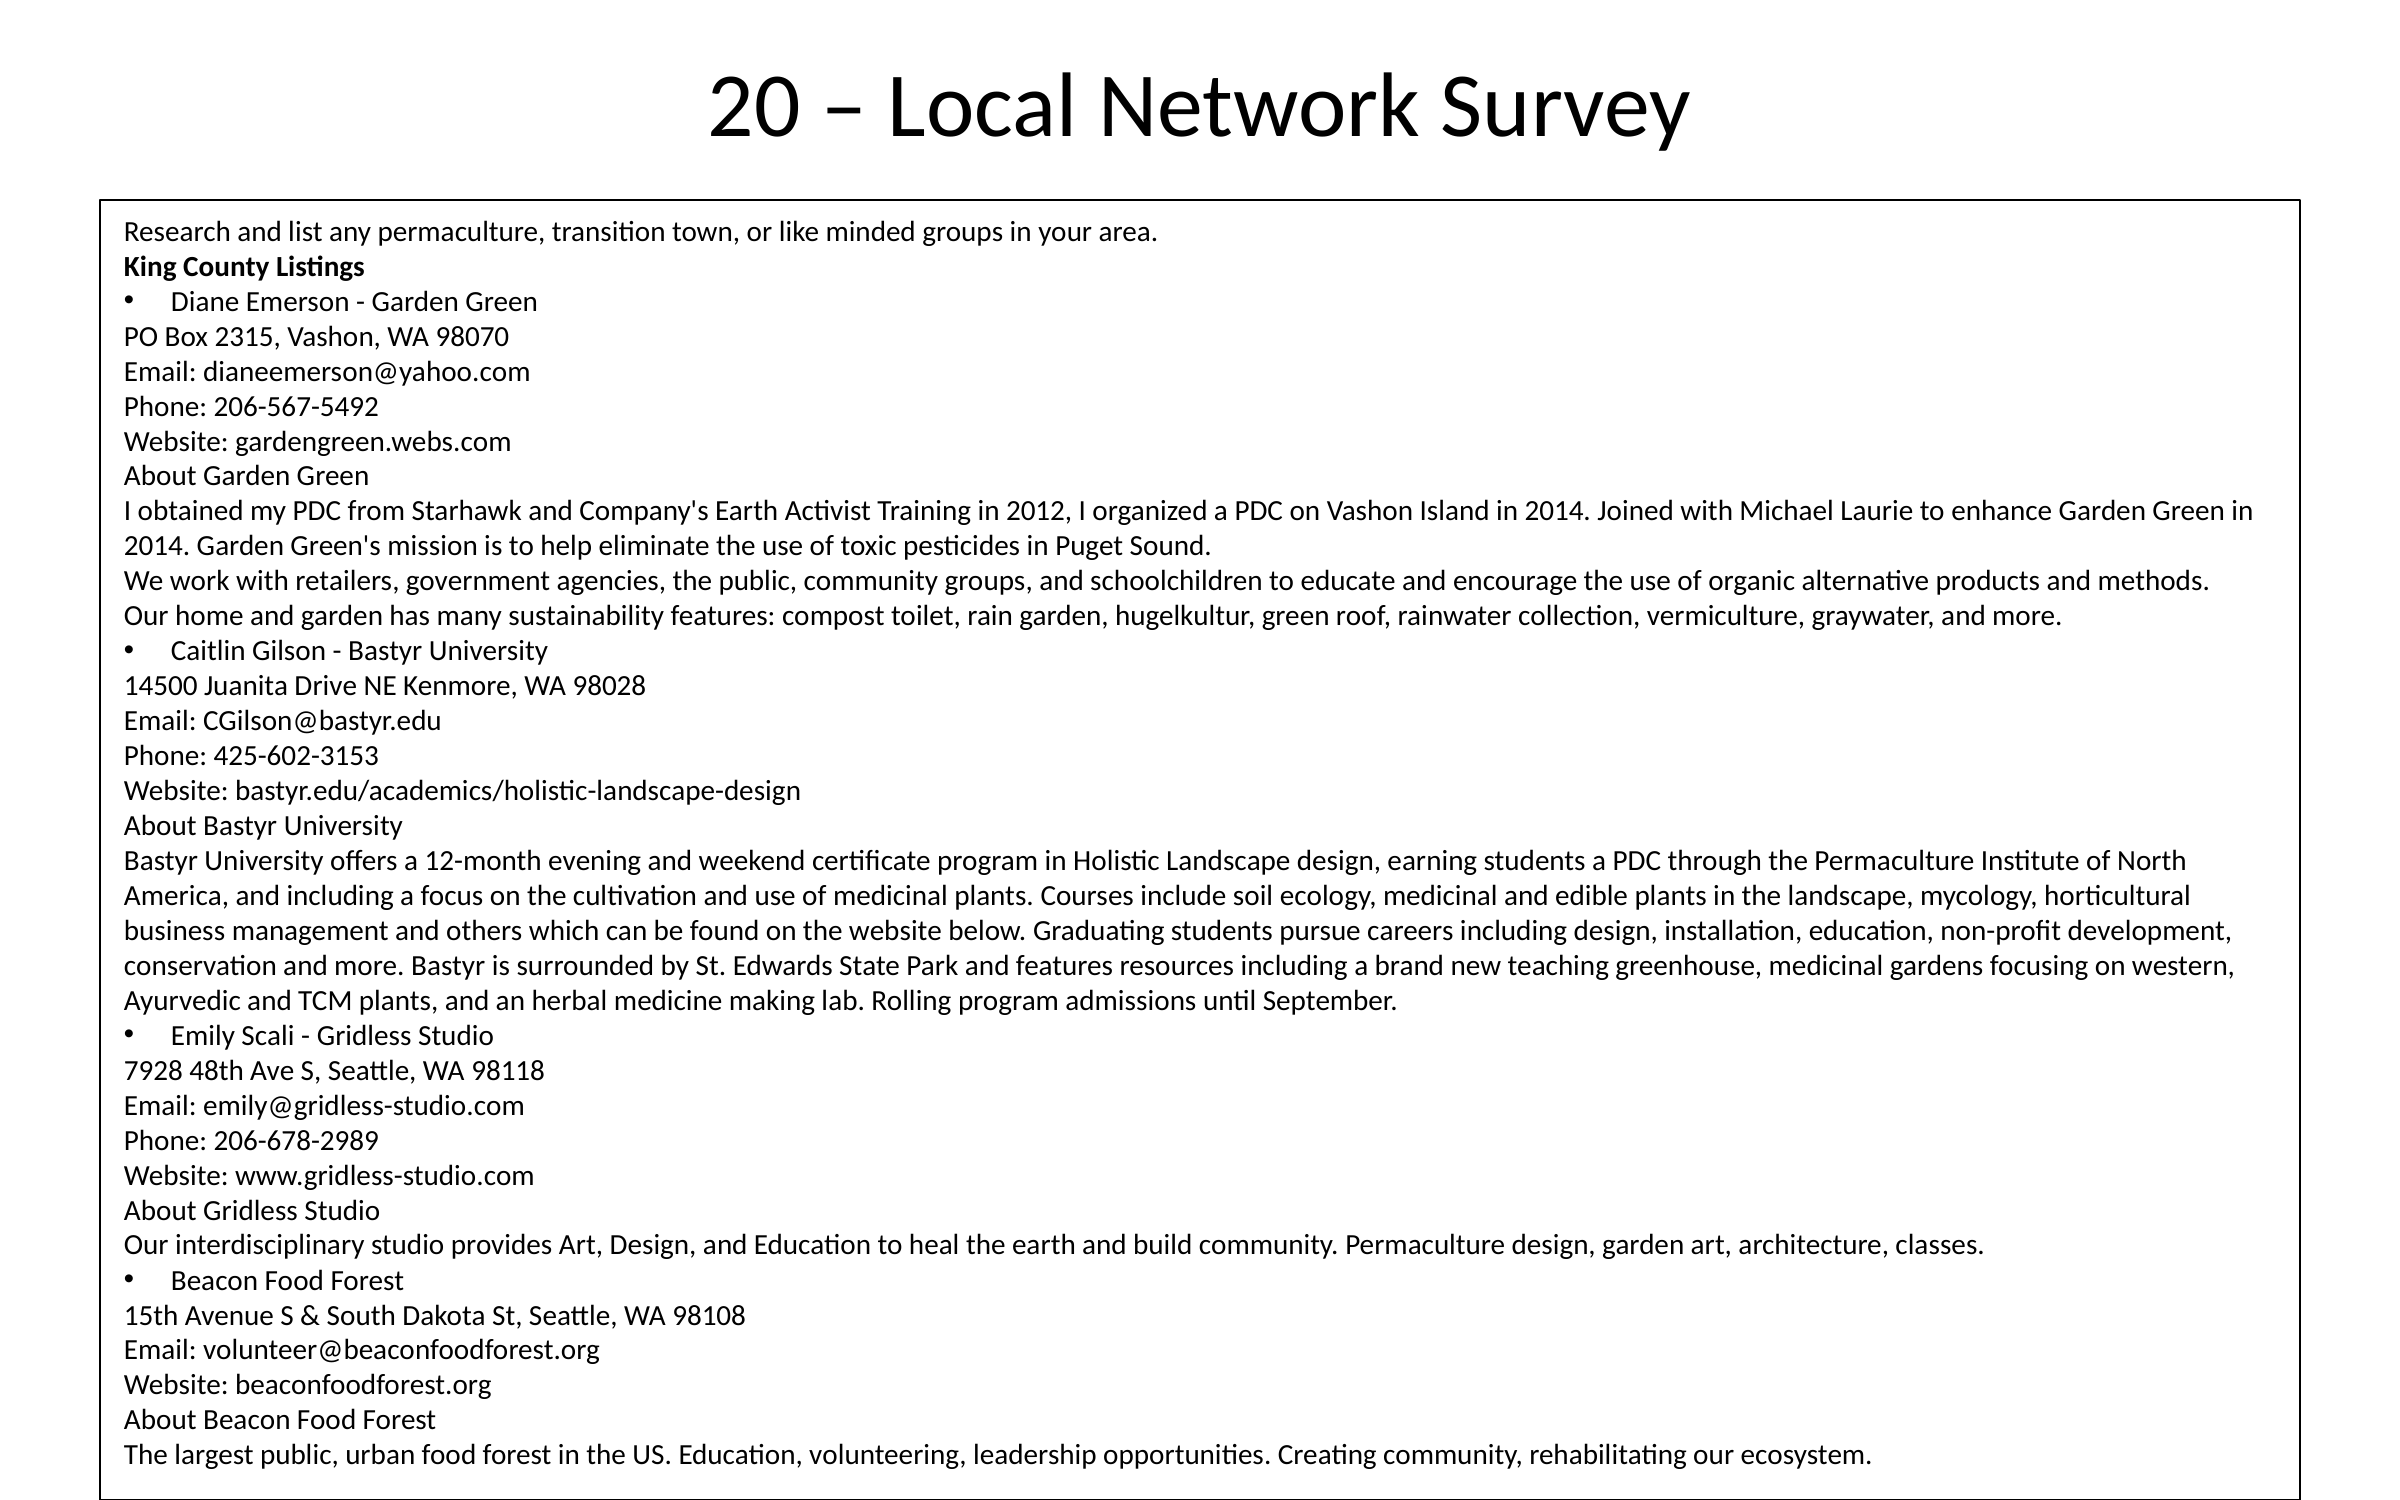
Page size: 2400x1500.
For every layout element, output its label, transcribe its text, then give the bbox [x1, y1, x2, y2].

text_box 20 – Local Network Survey [179, 33, 2220, 167]
text_box Research and list any permaculture, transition town, or like minded groups in your area. King County Listings Diane Emerson - Garden Green PO Box 2315, Vashon, WA 98070 Email: dianeemerson@yahoo.com Phone: 206-567-5492 Website: gardengreen.webs.com About Garden Green I obtained my PDC from Starhawk and Company's Earth Activist Training in 2012, I organized a PDC on Vashon Island in 2014. Joined with Michael Laurie to enhance Garden Green in 2014. Garden Green's mission is to help eliminate the use of toxic pesticides in Puget Sound. We work with retailers, government agencies, the public, community groups, and schoolchildren to educate and encourage the use of organic alternative products and methods. Our home and garden has many sustainability features: compost toilet, rain garden, hugelkultur, green roof, rainwater collection, vermiculture, graywater, and more. Caitlin Gilson - Bastyr University 14500 Juanita Drive NE Kenmore, WA 98028 Email: CGilson@bastyr.edu Phone: 425-602-3153 Website: bastyr.edu/academics/holistic-landscape-design About Bastyr University Bastyr University offers a 12-month evening and weekend certificate program in Holistic Landscape design, earning students a PDC through the Permaculture Institute of North America, and including a focus on the cultivation and use of medicinal plants. Courses include soil ecology, medicinal and edible plants in the landscape, mycology, horticultural business management and others which can be found on the website below. Graduating students pursue careers including design, installation, education, non-profit development, conservation and more. Bastyr is surrounded by St. Edwards State Park and features resources including a brand new teaching greenhouse, medicinal gardens focusing on western, Ayurvedic and TCM plants, and an herbal medicine making lab. Rolling program admissions until September. Emily Scali - Gridless Studio 7928 48th Ave S, Seattle, WA 98118 Email: emily@gridless-studio.com Phone: 206-678-2989 Website: www.gridless-studio.com About Gridless Studio Our interdisciplinary studio provides Art, Design, and Education to heal the earth and build community. Permaculture design, garden art, architecture, classes. Beacon Food Forest 15th Avenue S & South Dakota St, Seattle, WA 98108 Email: volunteer@beaconfoodforest.org Website: beaconfoodforest.org About Beacon Food Forest The largest public, urban food forest in the US. Education, volunteering, leadership opportunities. Creating community, rehabilitating our ecosystem. [99, 200, 2300, 1500]
